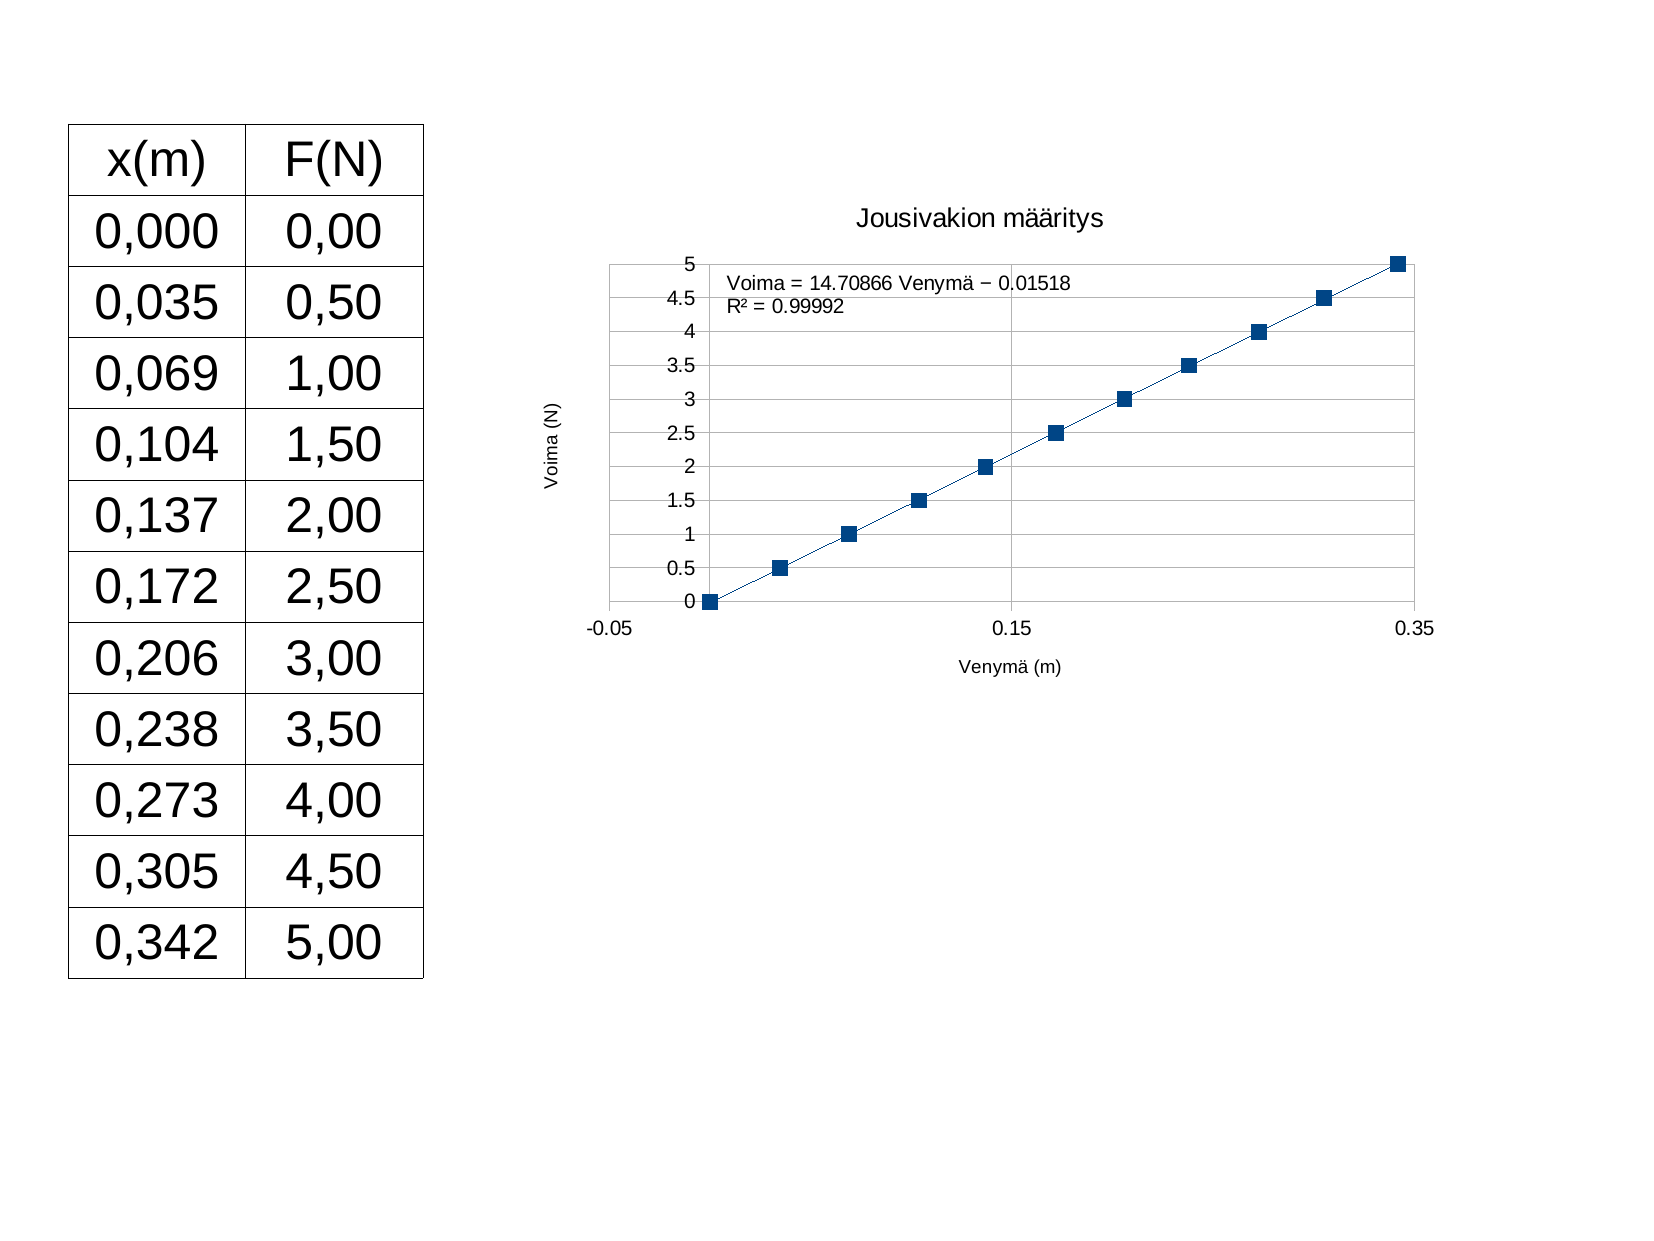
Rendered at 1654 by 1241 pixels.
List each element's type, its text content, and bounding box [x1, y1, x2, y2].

table_cell 0,104 [69, 409, 245, 480]
table_cell 0,137 [69, 481, 245, 551]
table_cell 0,000 [69, 196, 245, 266]
table_cell 0,069 [69, 338, 245, 408]
table_cell 4,50 [246, 836, 423, 907]
table_cell 2,00 [246, 481, 423, 551]
table_header F(N) [246, 125, 423, 195]
table_cell 4,00 [246, 765, 423, 835]
table_cell 0,206 [69, 623, 245, 693]
table_cell 0,50 [246, 267, 423, 337]
table_cell 3,00 [246, 623, 423, 693]
table_cell 0,172 [69, 552, 245, 622]
table_cell 2,50 [246, 552, 423, 622]
table_cell 0,342 [69, 908, 245, 978]
table_cell 0,238 [69, 694, 245, 764]
table_cell 0,00 [246, 196, 423, 266]
table_cell 0,305 [69, 836, 245, 907]
table_cell 0,273 [69, 765, 245, 835]
table_cell 1,50 [246, 409, 423, 480]
table_cell 3,50 [246, 694, 423, 764]
table_cell 0,035 [69, 267, 245, 337]
table_cell 5,00 [246, 908, 423, 978]
table_cell 1,00 [246, 338, 423, 408]
table_header x(m) [69, 125, 245, 195]
chart [507, 177, 1453, 709]
